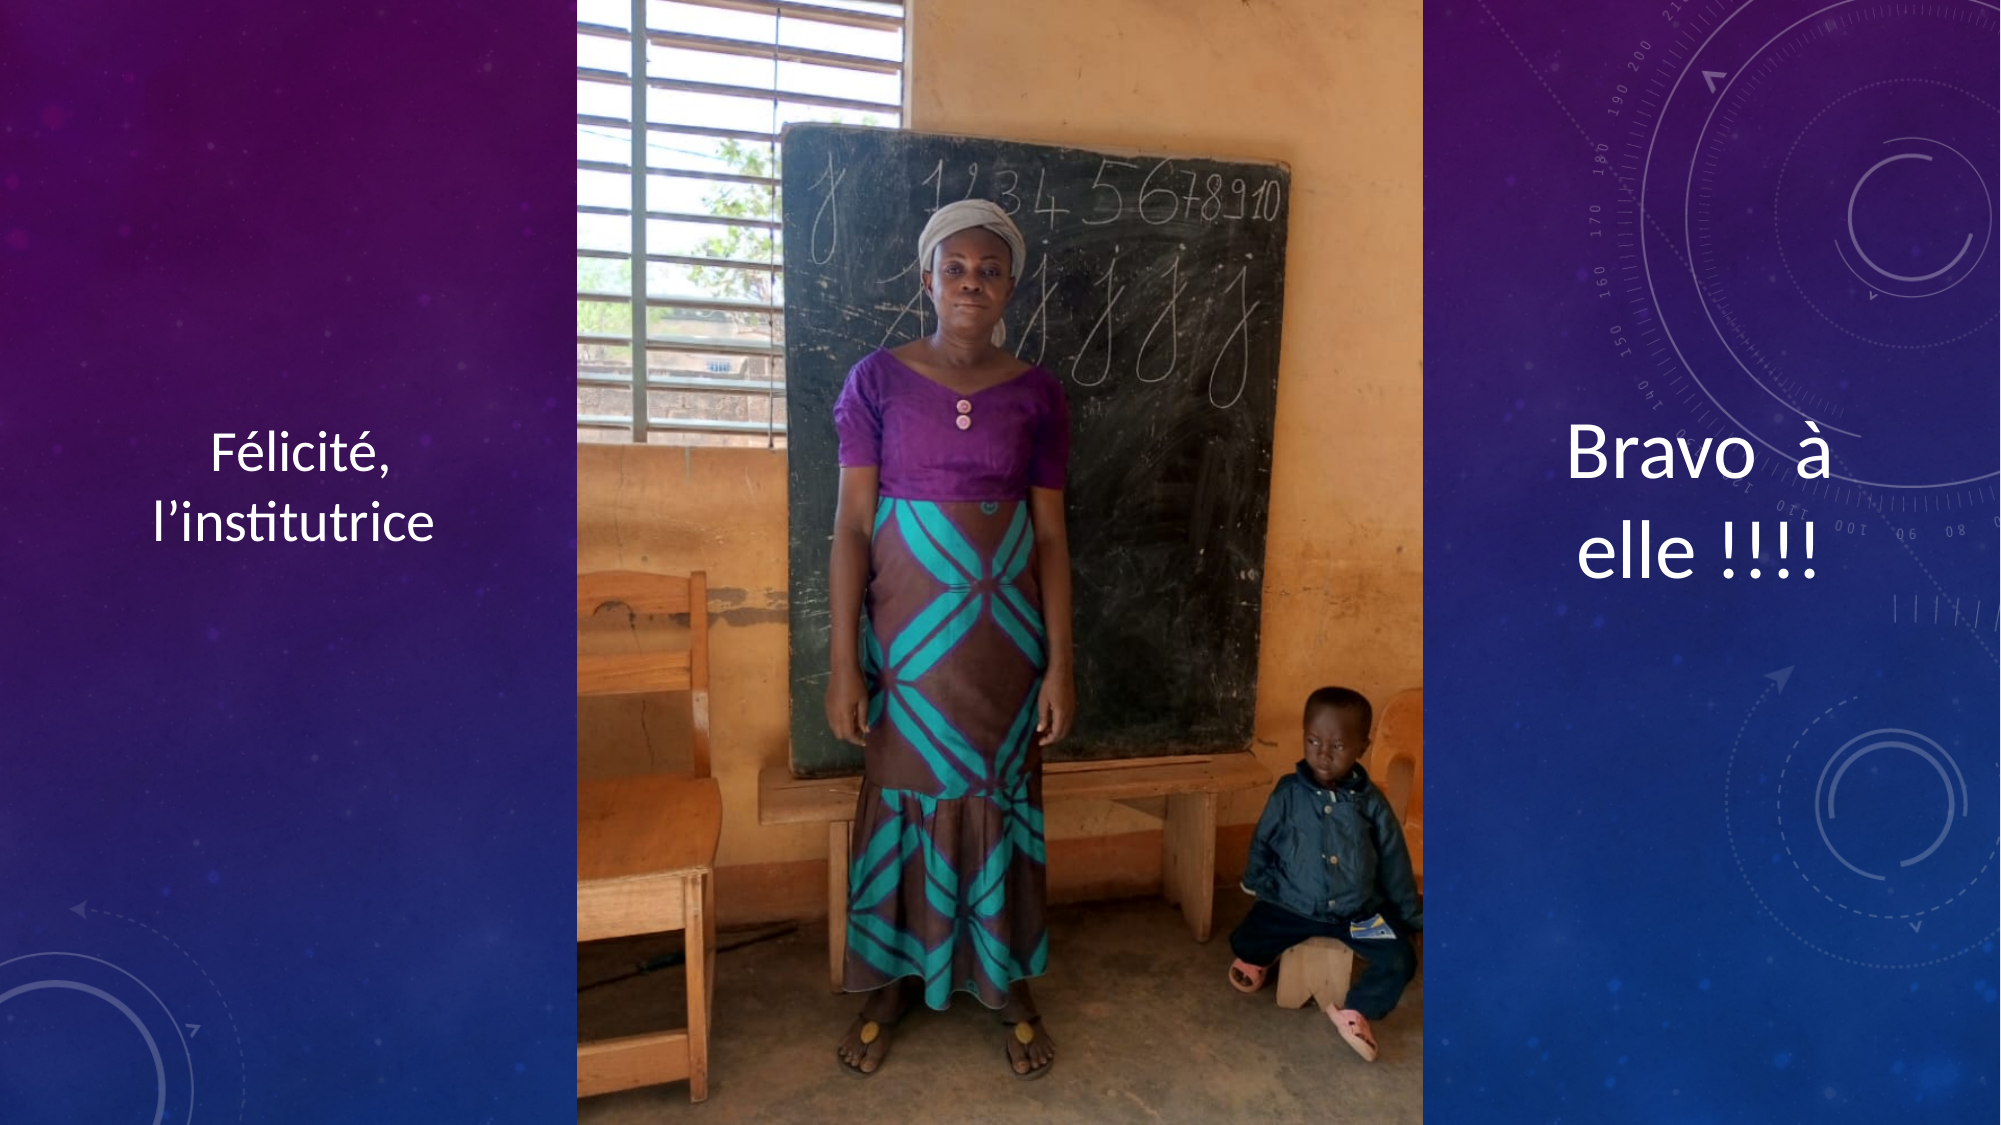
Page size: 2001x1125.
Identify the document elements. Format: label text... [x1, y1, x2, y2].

text_box Bravo à elle !!!! [1525, 387, 1876, 605]
picture [577, 0, 1423, 1125]
text_box Félicité, l’institutrice [124, 406, 478, 563]
